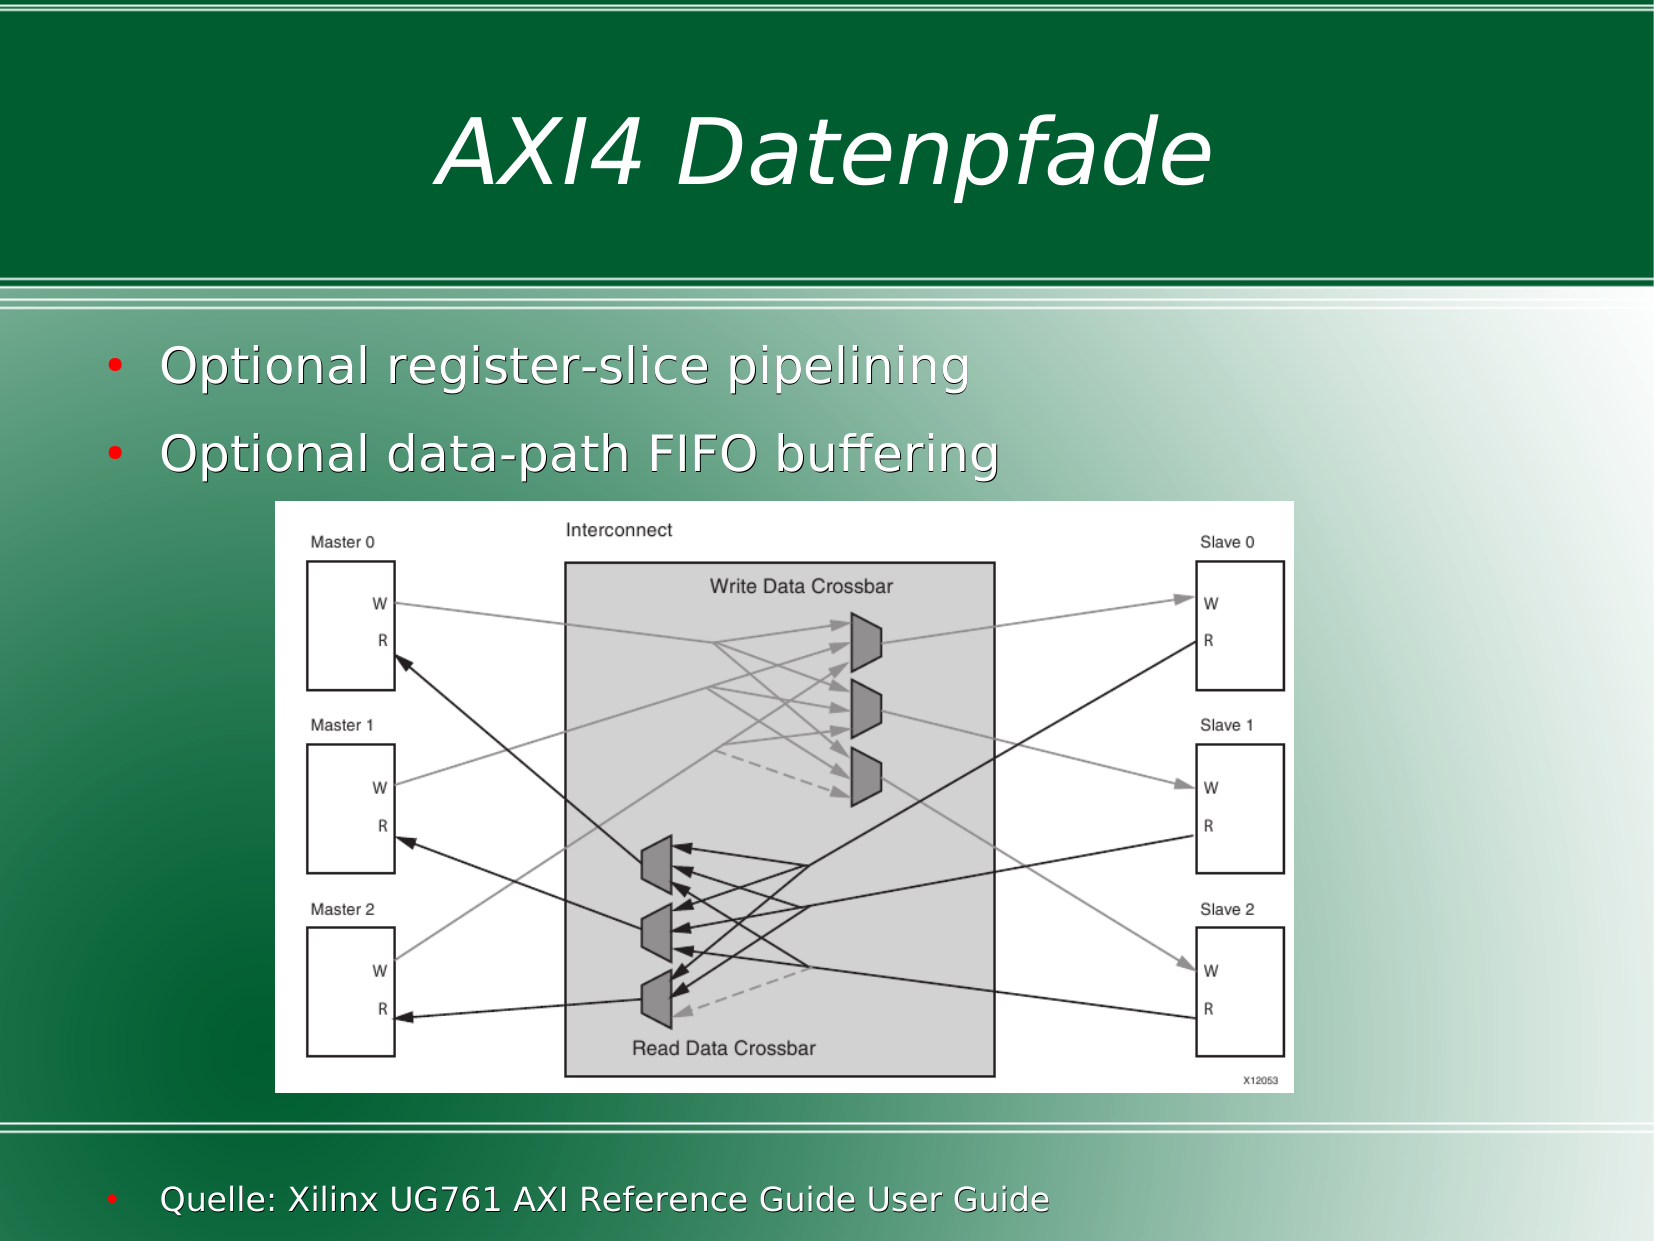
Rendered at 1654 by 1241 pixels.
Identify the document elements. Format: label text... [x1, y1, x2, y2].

list Optional register-slice pipelining Optional data-path FIFO buffering [88, 337, 1572, 1241]
picture [0, 0, 1654, 1241]
title AXI4 Datenpfade [82, 49, 1571, 257]
